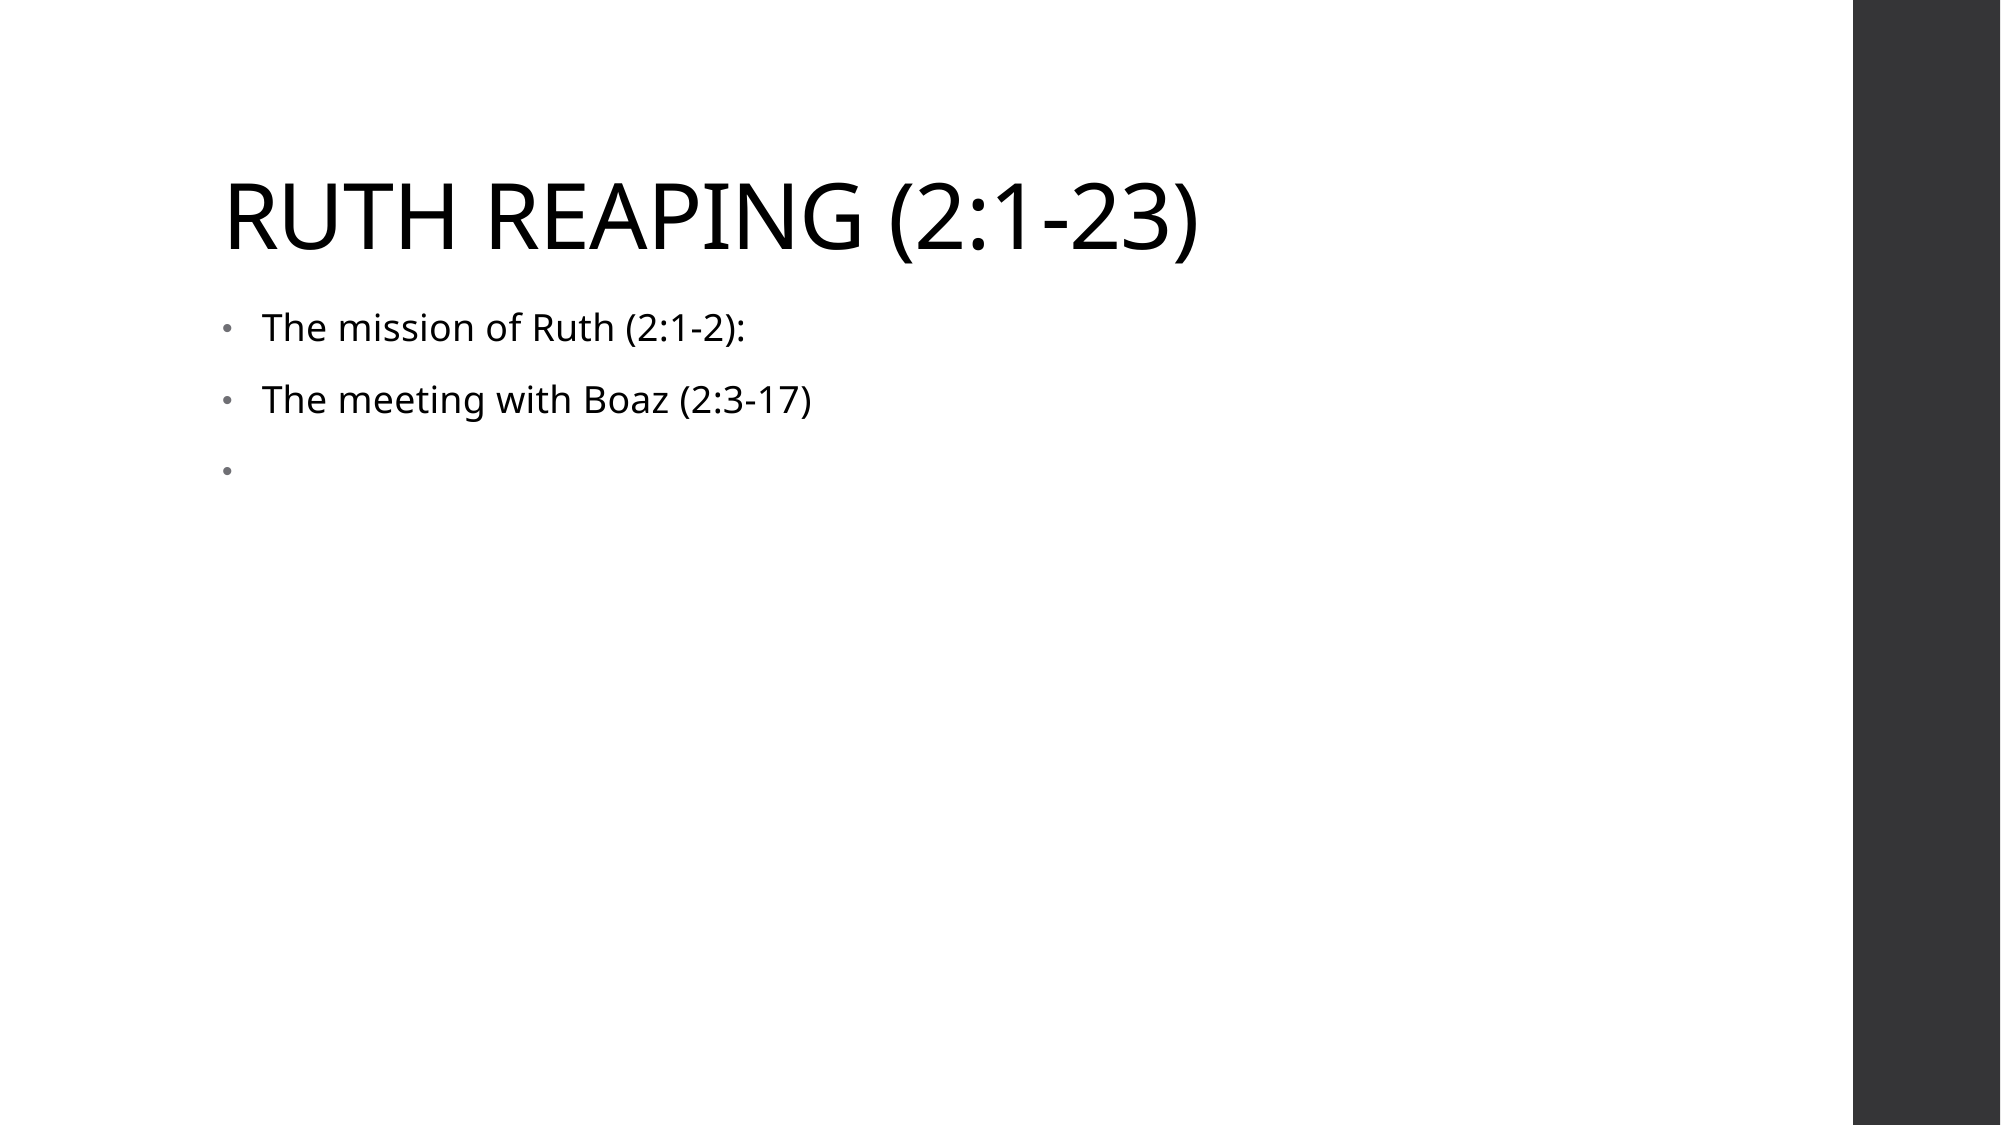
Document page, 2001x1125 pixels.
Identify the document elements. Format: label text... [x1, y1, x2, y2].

list The mission of Ruth (2:1-2): The meeting with Boaz (2:3-17) [206, 299, 1617, 1014]
title RUTH REAPING (2:1-23) [206, 60, 1797, 278]
